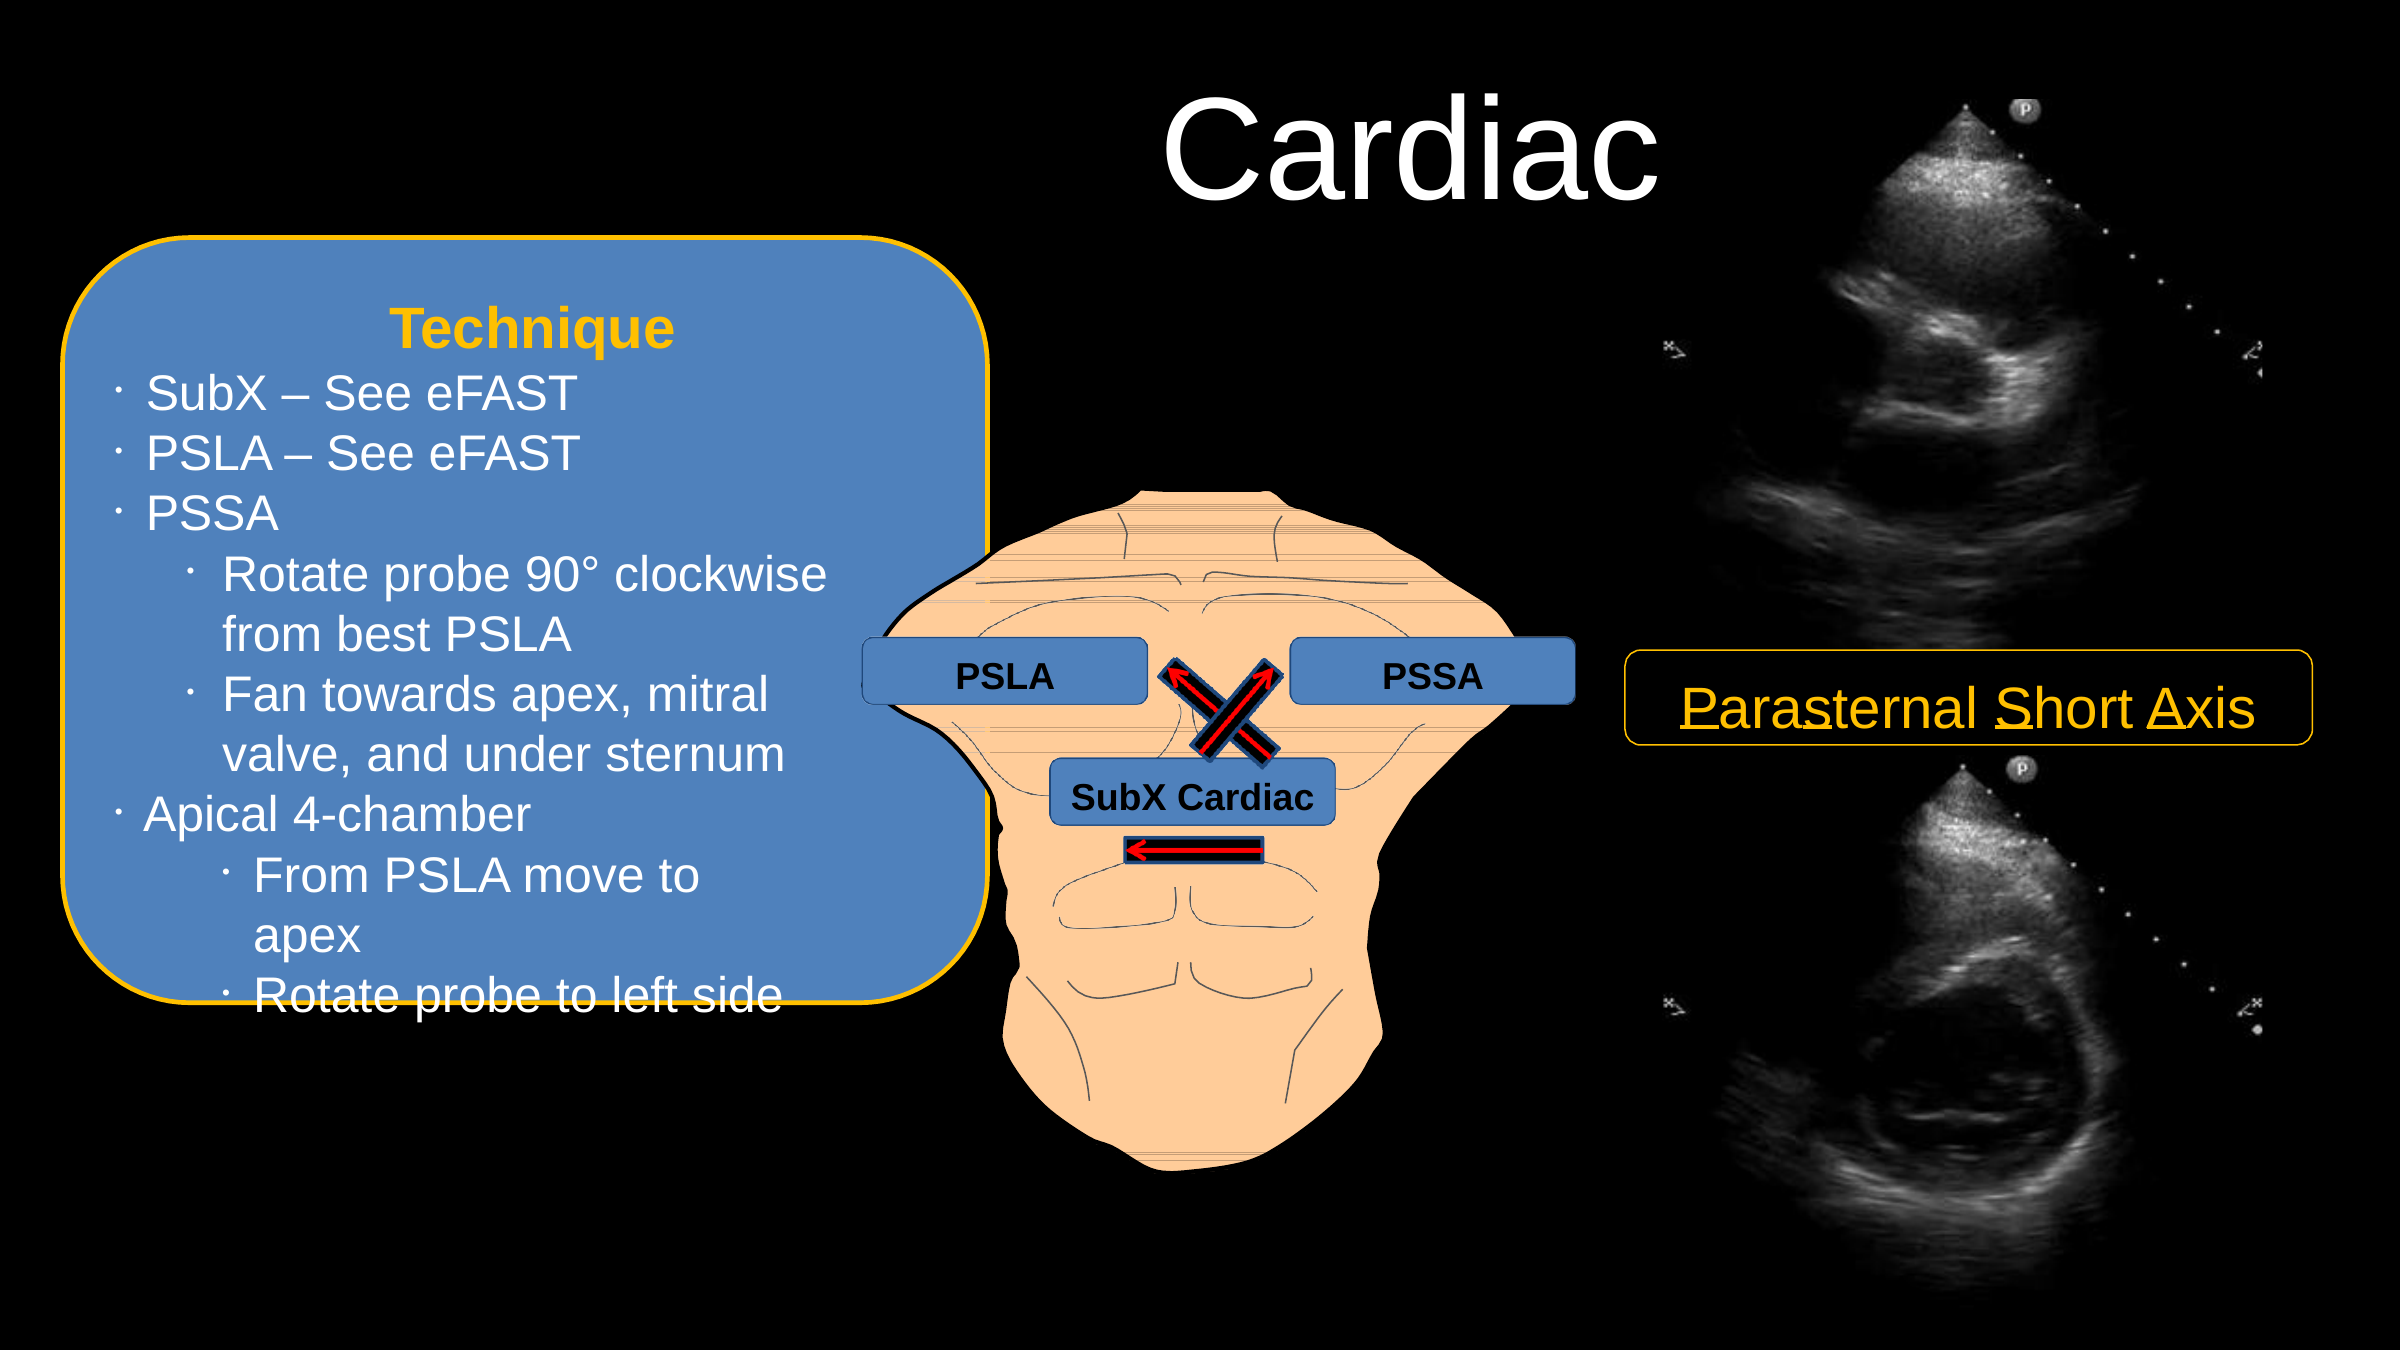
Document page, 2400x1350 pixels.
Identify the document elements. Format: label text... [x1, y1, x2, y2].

text_box Technique SubX – See eFAST PSLA – See eFAST PSSA Rotate probe 90° clockwise from best PSLA Fan towards apex, mitral valve, and under sternum Apical 4-chamber From PSLA move to apex Rotate probe to left side [112, 289, 862, 1023]
text_box SubX Cardiac [1068, 772, 1317, 818]
text_box PSLA [953, 652, 1058, 698]
text_box [0, 0, 2400, 1350]
title Cardiac [120, 54, 2280, 280]
text_box PSSA [1380, 652, 1487, 698]
text_box Parasternal Short Axis [1677, 669, 2260, 740]
